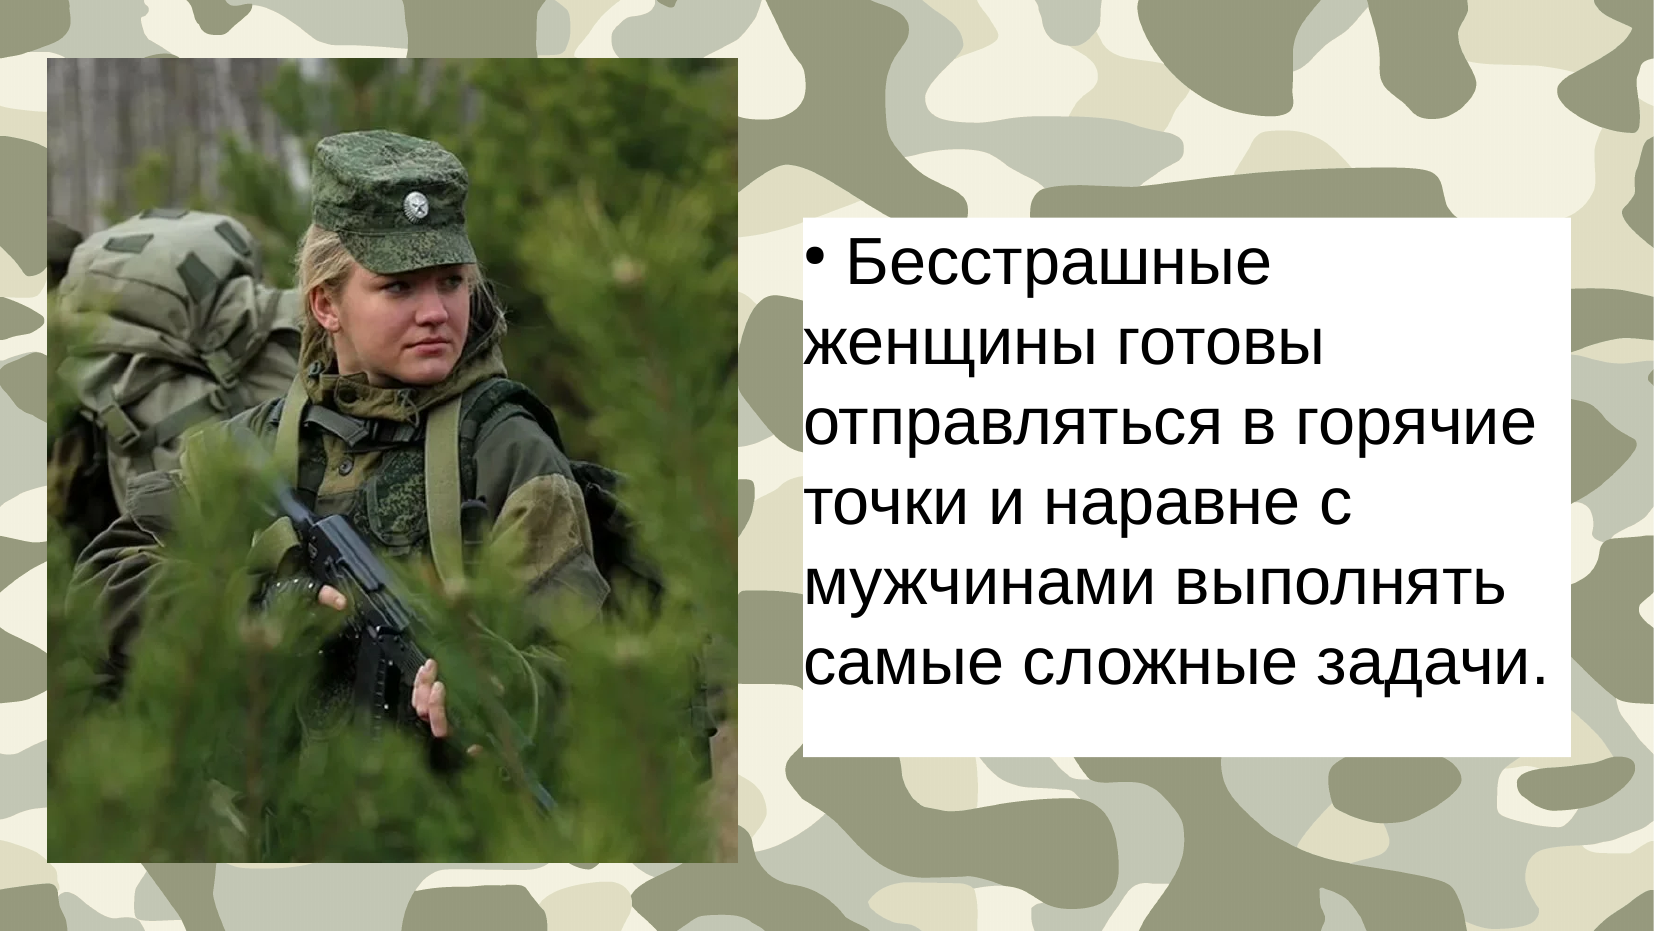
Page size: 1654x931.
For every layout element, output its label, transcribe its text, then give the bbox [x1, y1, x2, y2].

list Бесстрашные женщины готовы отправляться в горячие точки и наравне с мужчинами выполнять самые сложные задачи. [803, 217, 1571, 758]
picture [0, 0, 1654, 931]
